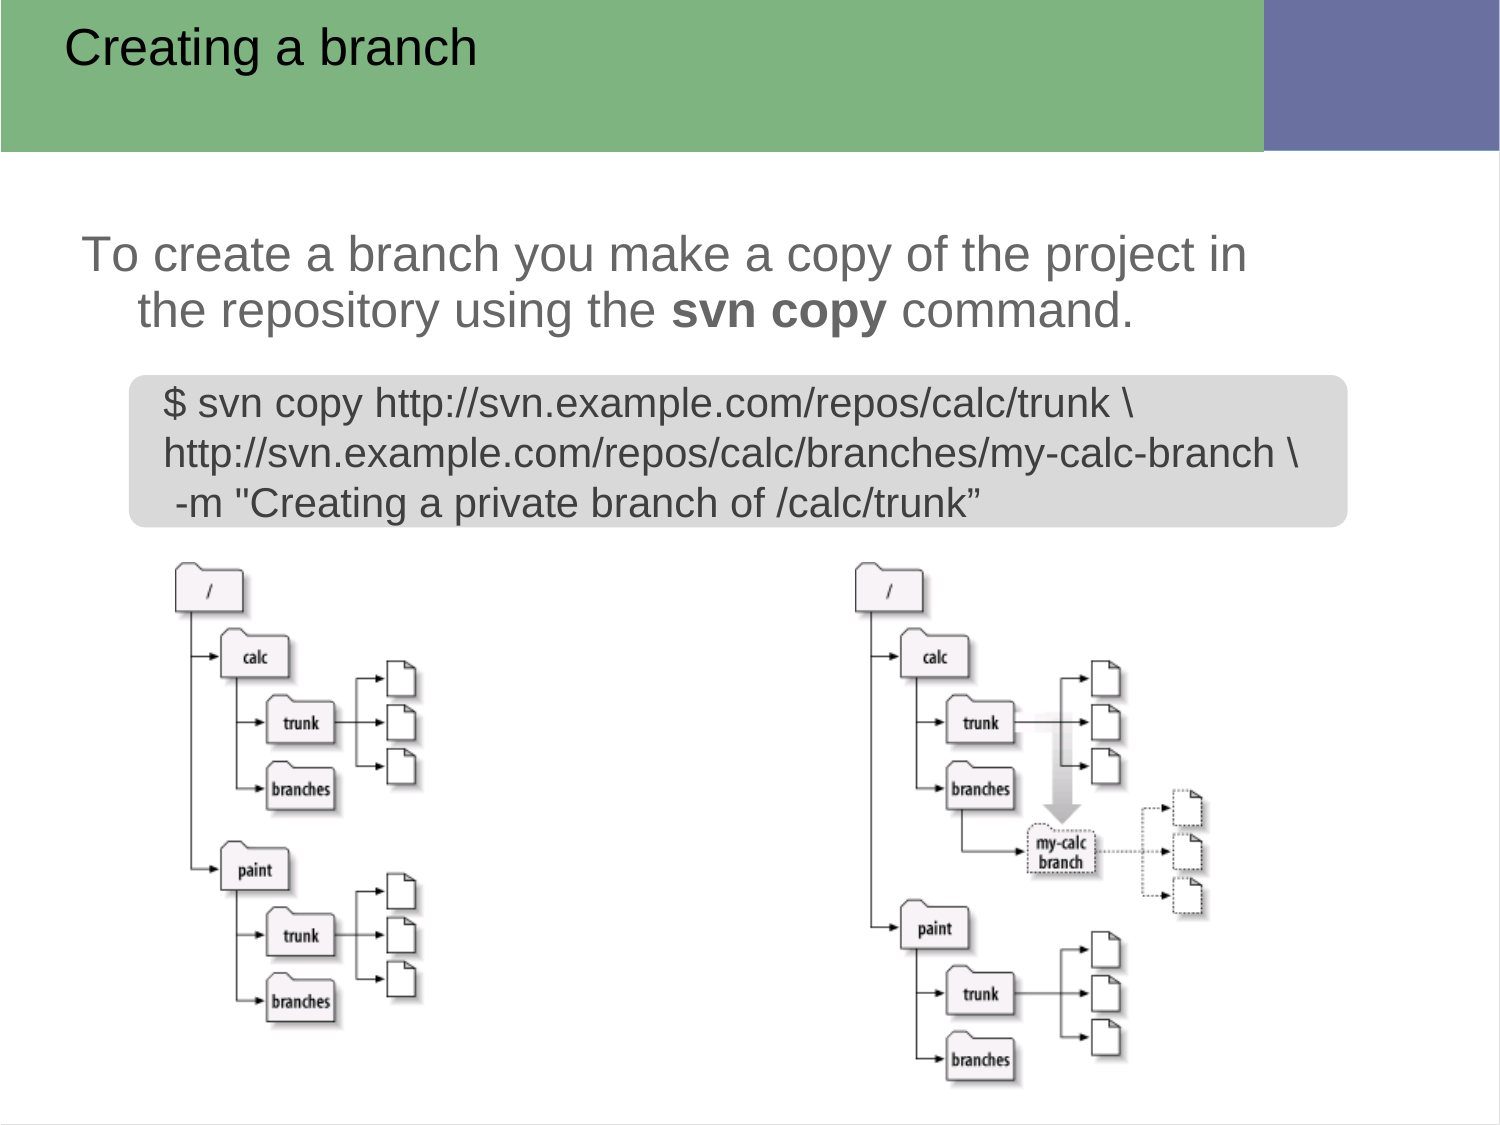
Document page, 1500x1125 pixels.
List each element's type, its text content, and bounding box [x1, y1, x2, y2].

picture [0, 0, 1500, 1125]
list To create a branch you make a copy of the project in the repository using the svn copy command. [66, 219, 1342, 945]
title Creating a branch [49, 16, 1253, 90]
text_box $ svn copy http://svn.example.com/repos/calc/trunk \ http://svn.example.com/repos/calc/branches/my-calc-branch \ -m "Creating a private branch of /calc/trunk” [128, 375, 1348, 528]
